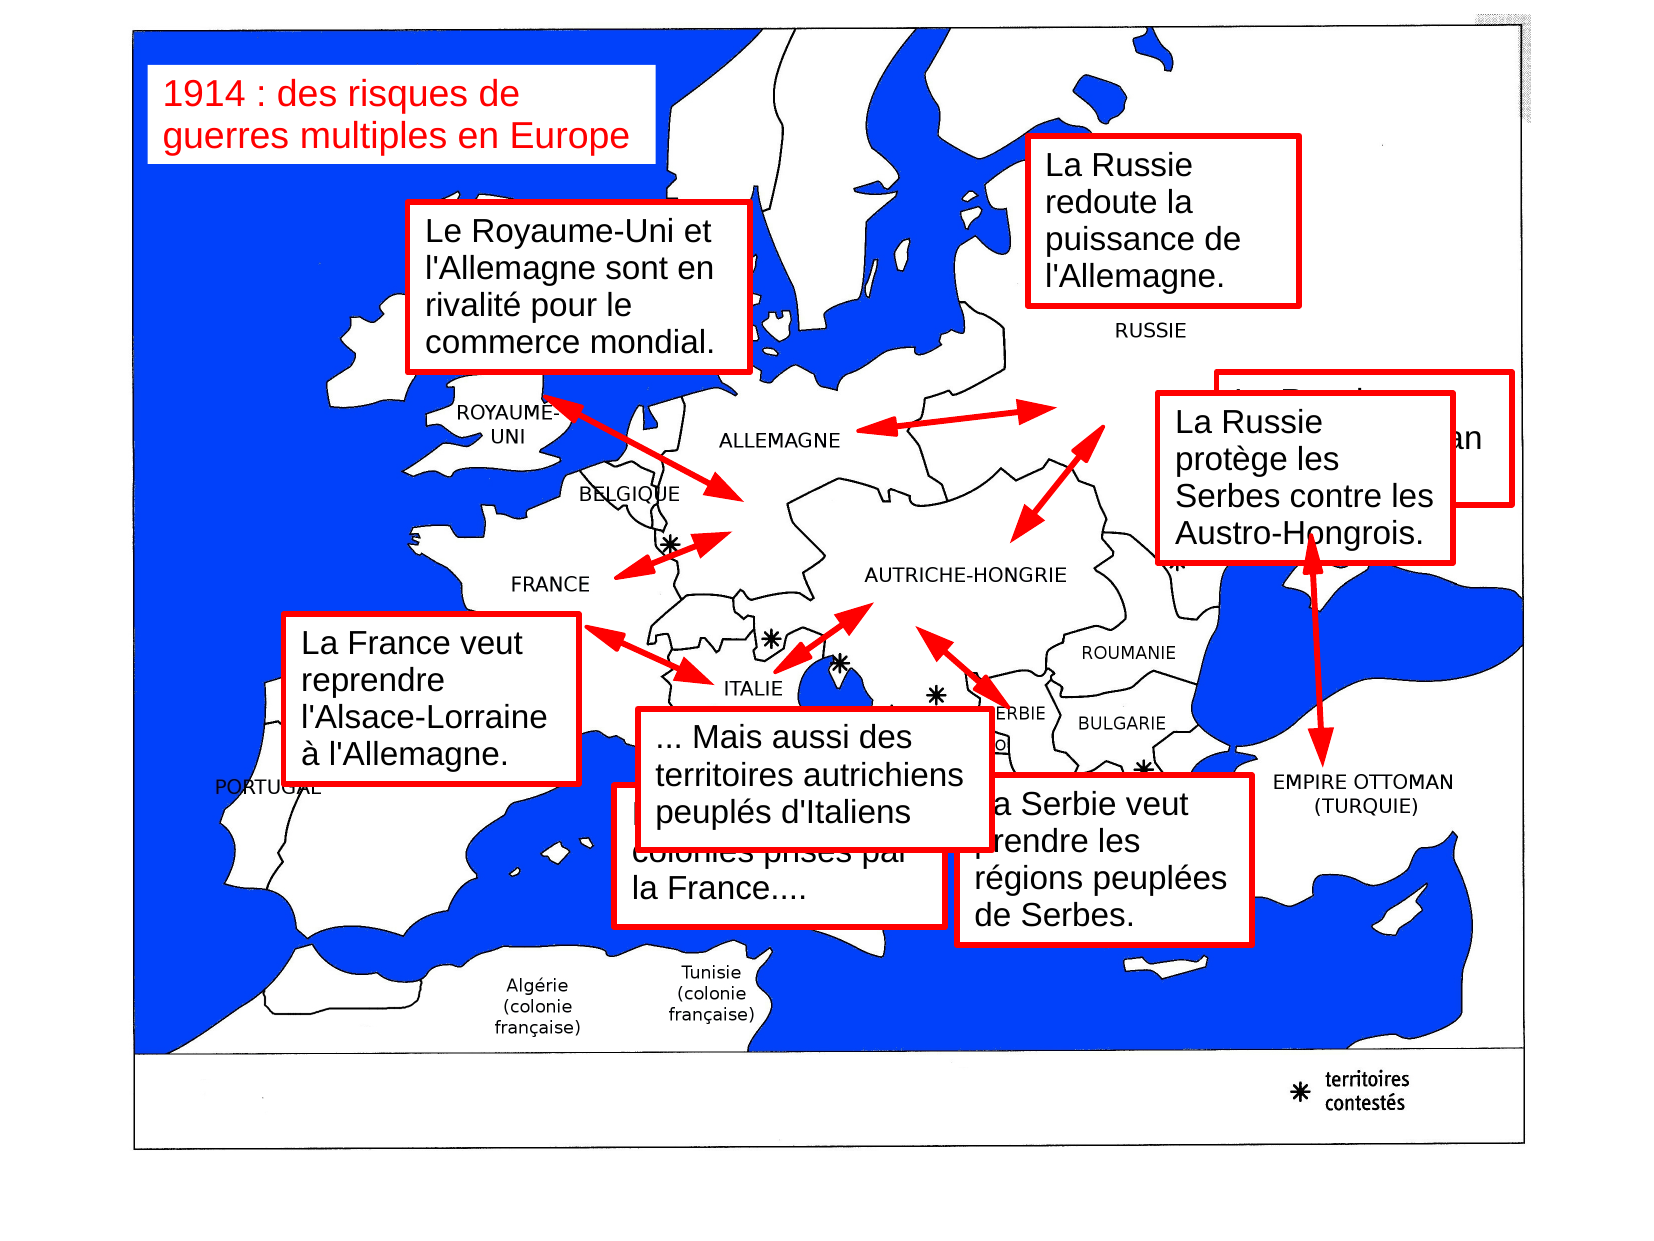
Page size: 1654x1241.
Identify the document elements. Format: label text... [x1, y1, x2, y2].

text_box ... Mais aussi des territoires autrichiens peuplés d'Italiens [637, 708, 993, 851]
text_box La Russie protège les Serbes contre les Austro-Hongrois. [1157, 393, 1453, 563]
text_box La Russie et l'Empire ottoman sont en rivalité. [1216, 372, 1512, 505]
text_box [283, 507, 579, 579]
text_box Le Royaume-Uni et l'Allemagne sont en rivalité pour le commerce mondial. [407, 202, 751, 373]
picture [124, 14, 1531, 1152]
text_box La Serbie veut prendre les régions peuplées de Serbes. [956, 775, 1252, 945]
text_box L'Italie réclame des colonies prises par la France.... [614, 785, 945, 928]
text_box La Russie redoute la puissance de l'Allemagne. [1027, 135, 1300, 306]
text_box La France veut reprendre l'Alsace-Lorraine à l'Allemagne. [283, 614, 579, 784]
text_box 1914 : des risques de guerres multiples en Europe [147, 64, 656, 164]
